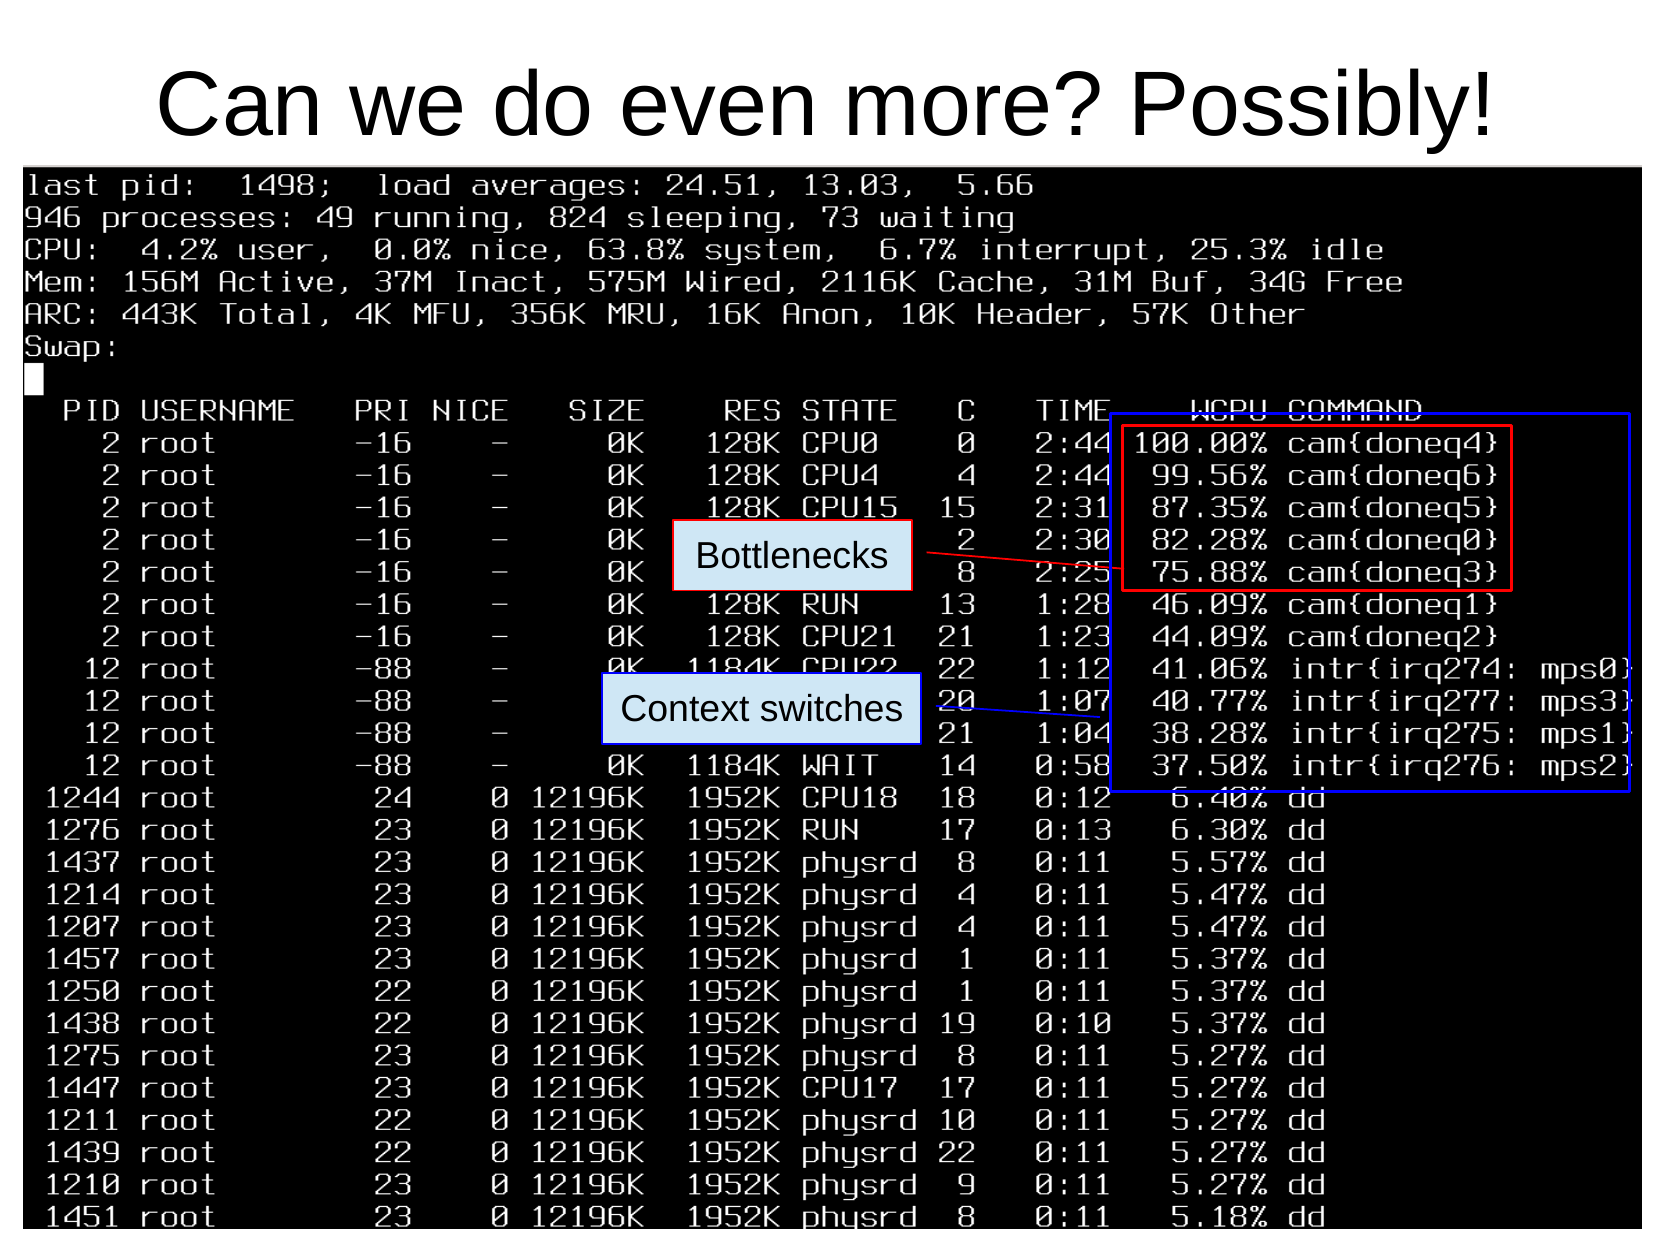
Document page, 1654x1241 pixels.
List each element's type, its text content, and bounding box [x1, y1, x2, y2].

title Can we do even more? Possibly! [82, 0, 1571, 208]
picture [23, 165, 1642, 1229]
text_box Bottlenecks [673, 520, 912, 591]
text_box Context switches [602, 673, 921, 744]
